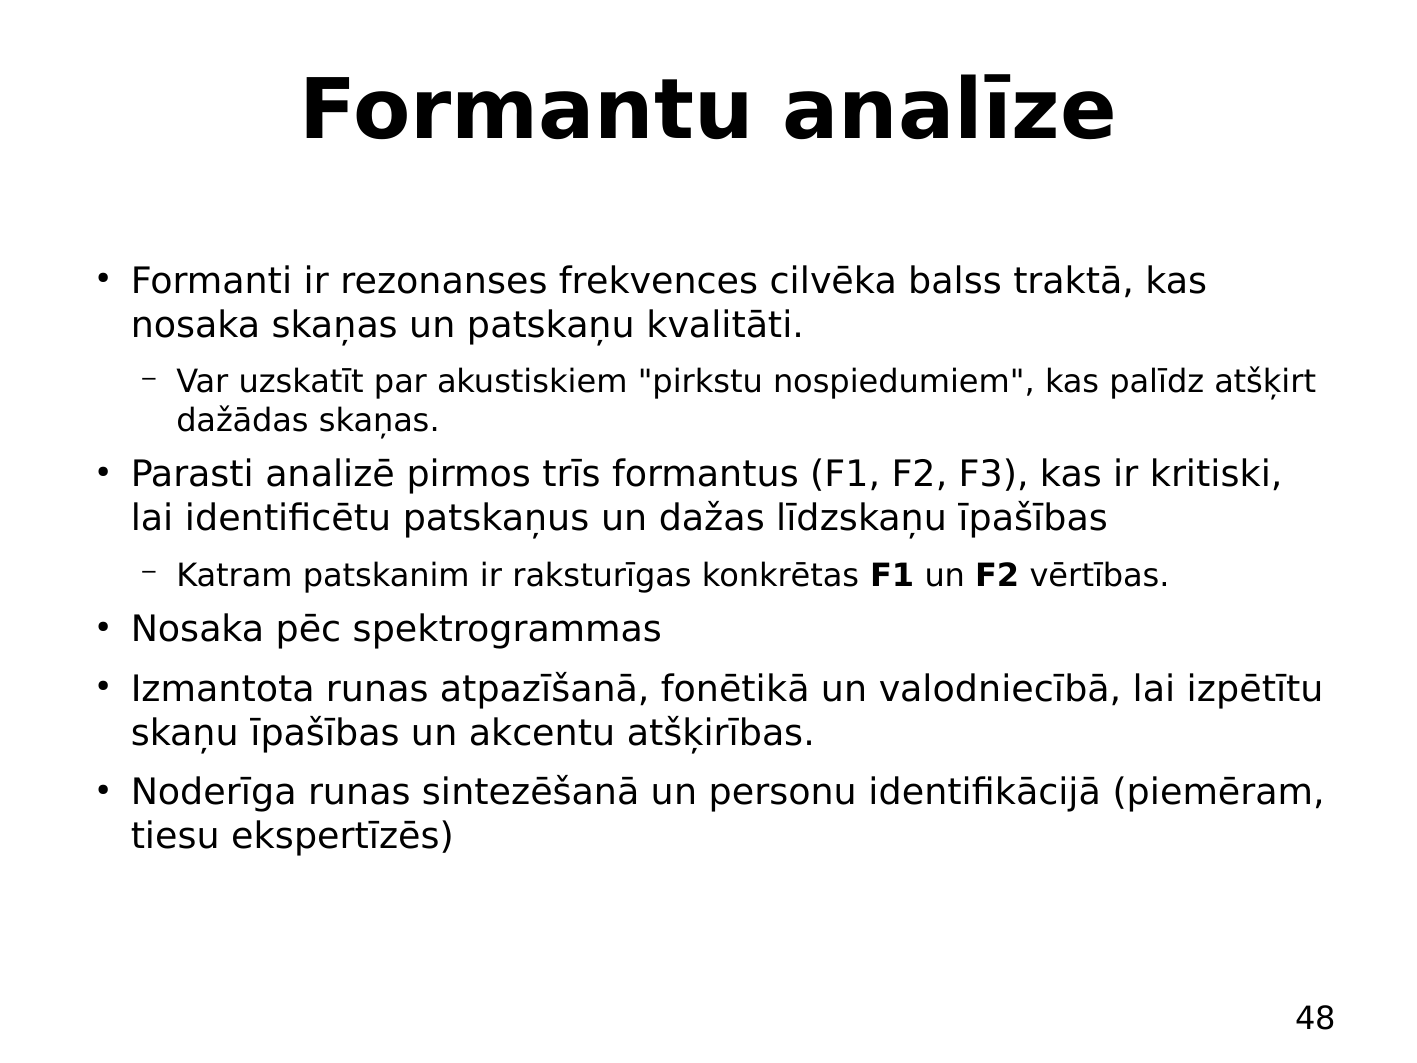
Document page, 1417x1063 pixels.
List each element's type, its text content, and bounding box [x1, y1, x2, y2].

title Formantu analīze [70, 42, 1346, 168]
list Formanti ir rezonanses frekvences cilvēka balss traktā, kas nosaka skaņas un patskaņu kvalitāti. Var uzskatīt par akustiskiem "pirkstu nospiedumiem", kas palīdz atšķirt dažādas skaņas. Parasti analizē pirmos trīs formantus (F1, F2, F3), kas ir kritiski, lai identificētu patskaņus un dažas līdzskaņu īpašības Katram patskanim ir raksturīgas konkrētas F1 un F2 vērtības. Nosaka pēc spektrogrammas Izmantota runas atpazīšanā, fonētikā un valodniecībā, lai izpētītu skaņu īpašības un akcentu atšķirības. Noderīga runas sintezēšanā un personu identifikācijā (piemēram, tiesu ekspertīzēs) [70, 248, 1346, 865]
